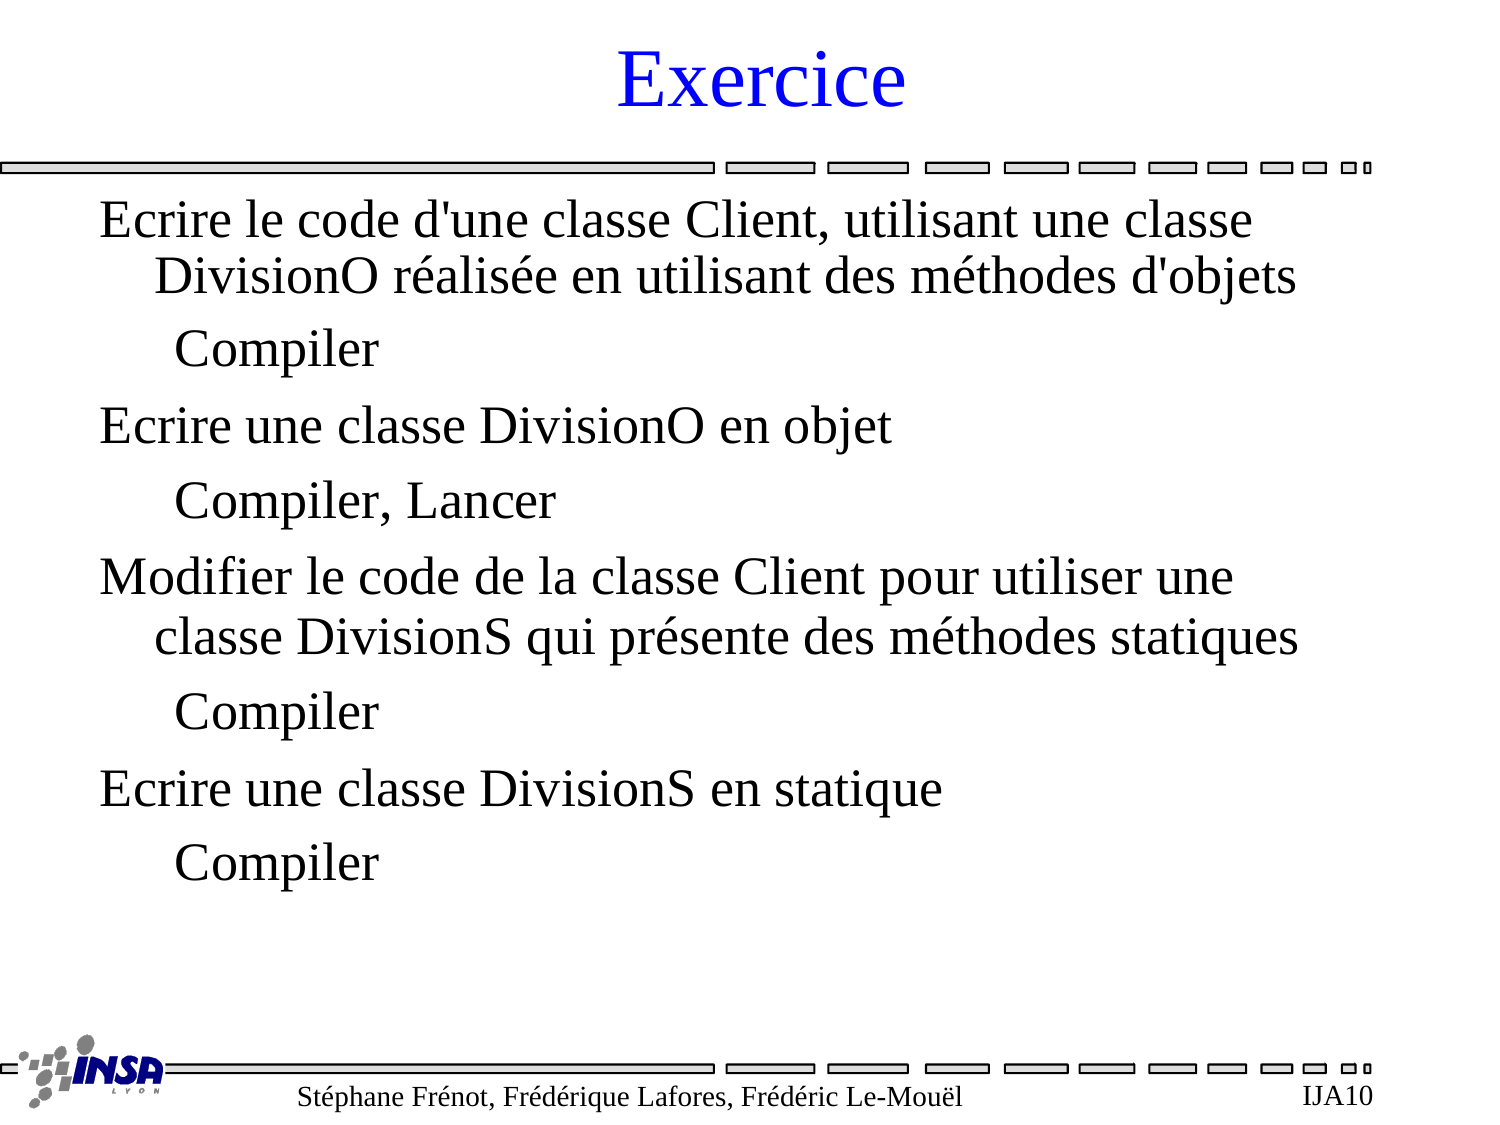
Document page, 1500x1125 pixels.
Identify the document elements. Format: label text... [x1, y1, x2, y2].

title Exercice [124, 0, 1400, 163]
list Ecrire le code d'une classe Client, utilisant une classe DivisionO réalisée en utilisant des méthodes d'objets Compiler Ecrire une classe DivisionO en objet Compiler, Lancer Modifier le code de la classe Client pour utiliser une classe DivisionS qui présente des méthodes statiques Compiler Ecrire une classe DivisionS en statique Compiler [99, 192, 1375, 1018]
